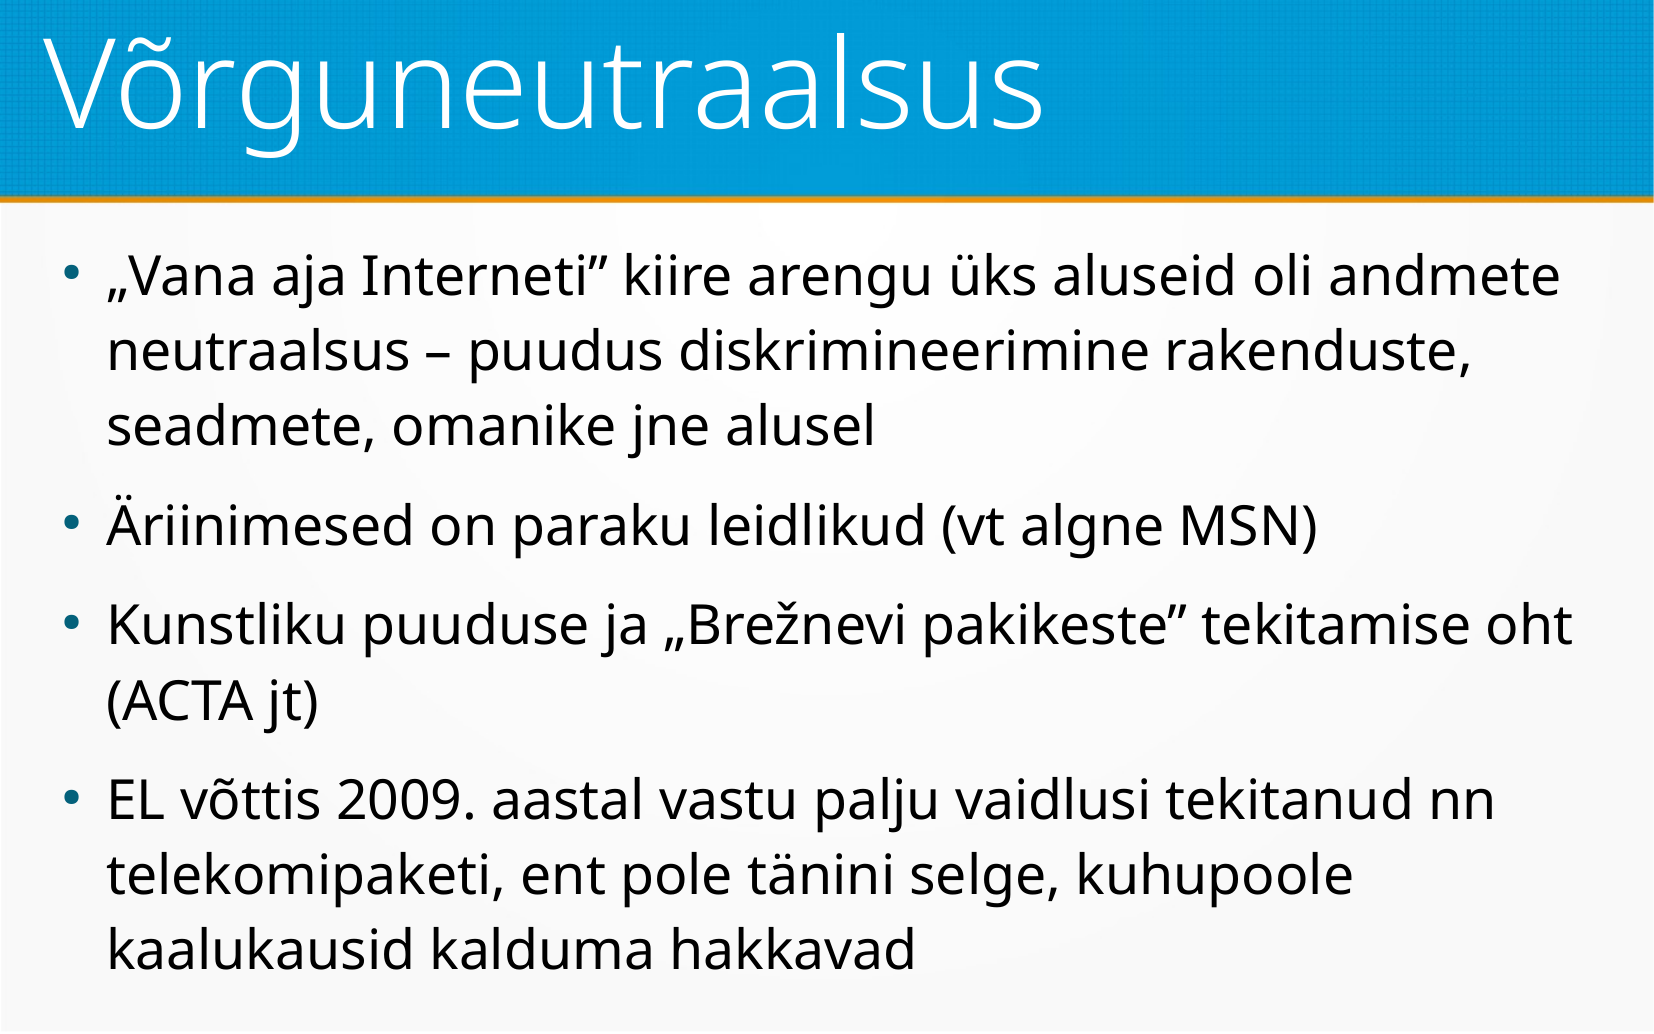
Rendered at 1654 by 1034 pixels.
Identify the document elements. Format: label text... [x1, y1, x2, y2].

picture [0, 195, 1654, 1034]
list „Vana aja Interneti” kiire arengu üks aluseid oli andmete neutraalsus – puudus diskrimineerimine rakenduste, seadmete, omanike jne alusel Äriinimesed on paraku leidlikud (vt algne MSN) Kunstliku puuduse ja „Brežnevi pakikeste” tekitamise oht (ACTA jt) EL võttis 2009. aastal vastu palju vaidlusi tekitanud nn telekomipaketi, ent pole tänini selge, kuhupoole kaalukausid kalduma hakkavad [47, 236, 1607, 1002]
title Võrguneutraalsus [43, 0, 1619, 166]
